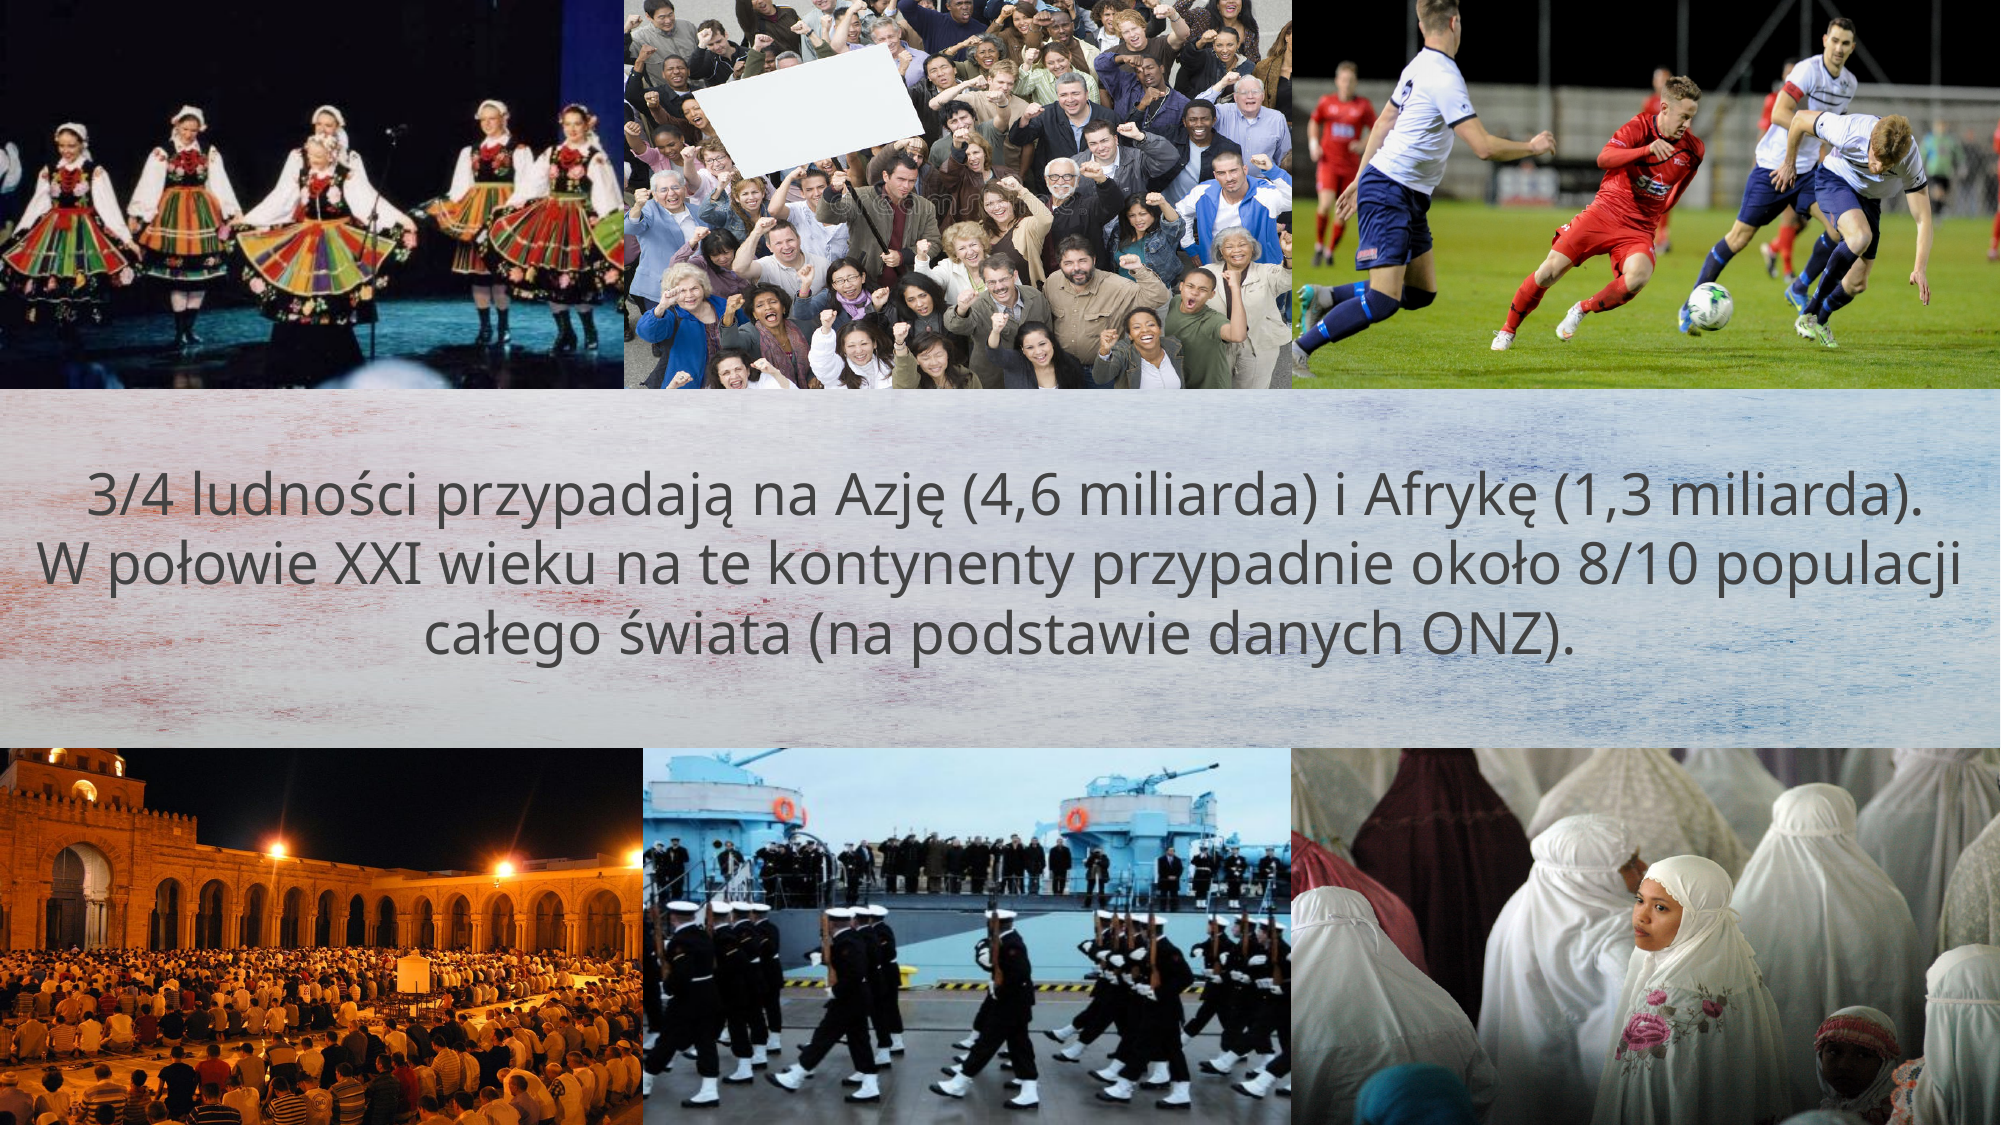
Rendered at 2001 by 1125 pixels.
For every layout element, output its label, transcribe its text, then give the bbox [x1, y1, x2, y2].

picture [0, 0, 2000, 389]
text_box 3/4 ludności przypadają na Azję (4,6 miliarda) i Afrykę (1,3 miliarda). W połowie XXI wieku na te kontynenty przypadnie około 8/10 populacji całego świata (na podstawie danych ONZ). [0, 389, 2000, 748]
picture [0, 748, 2000, 1125]
